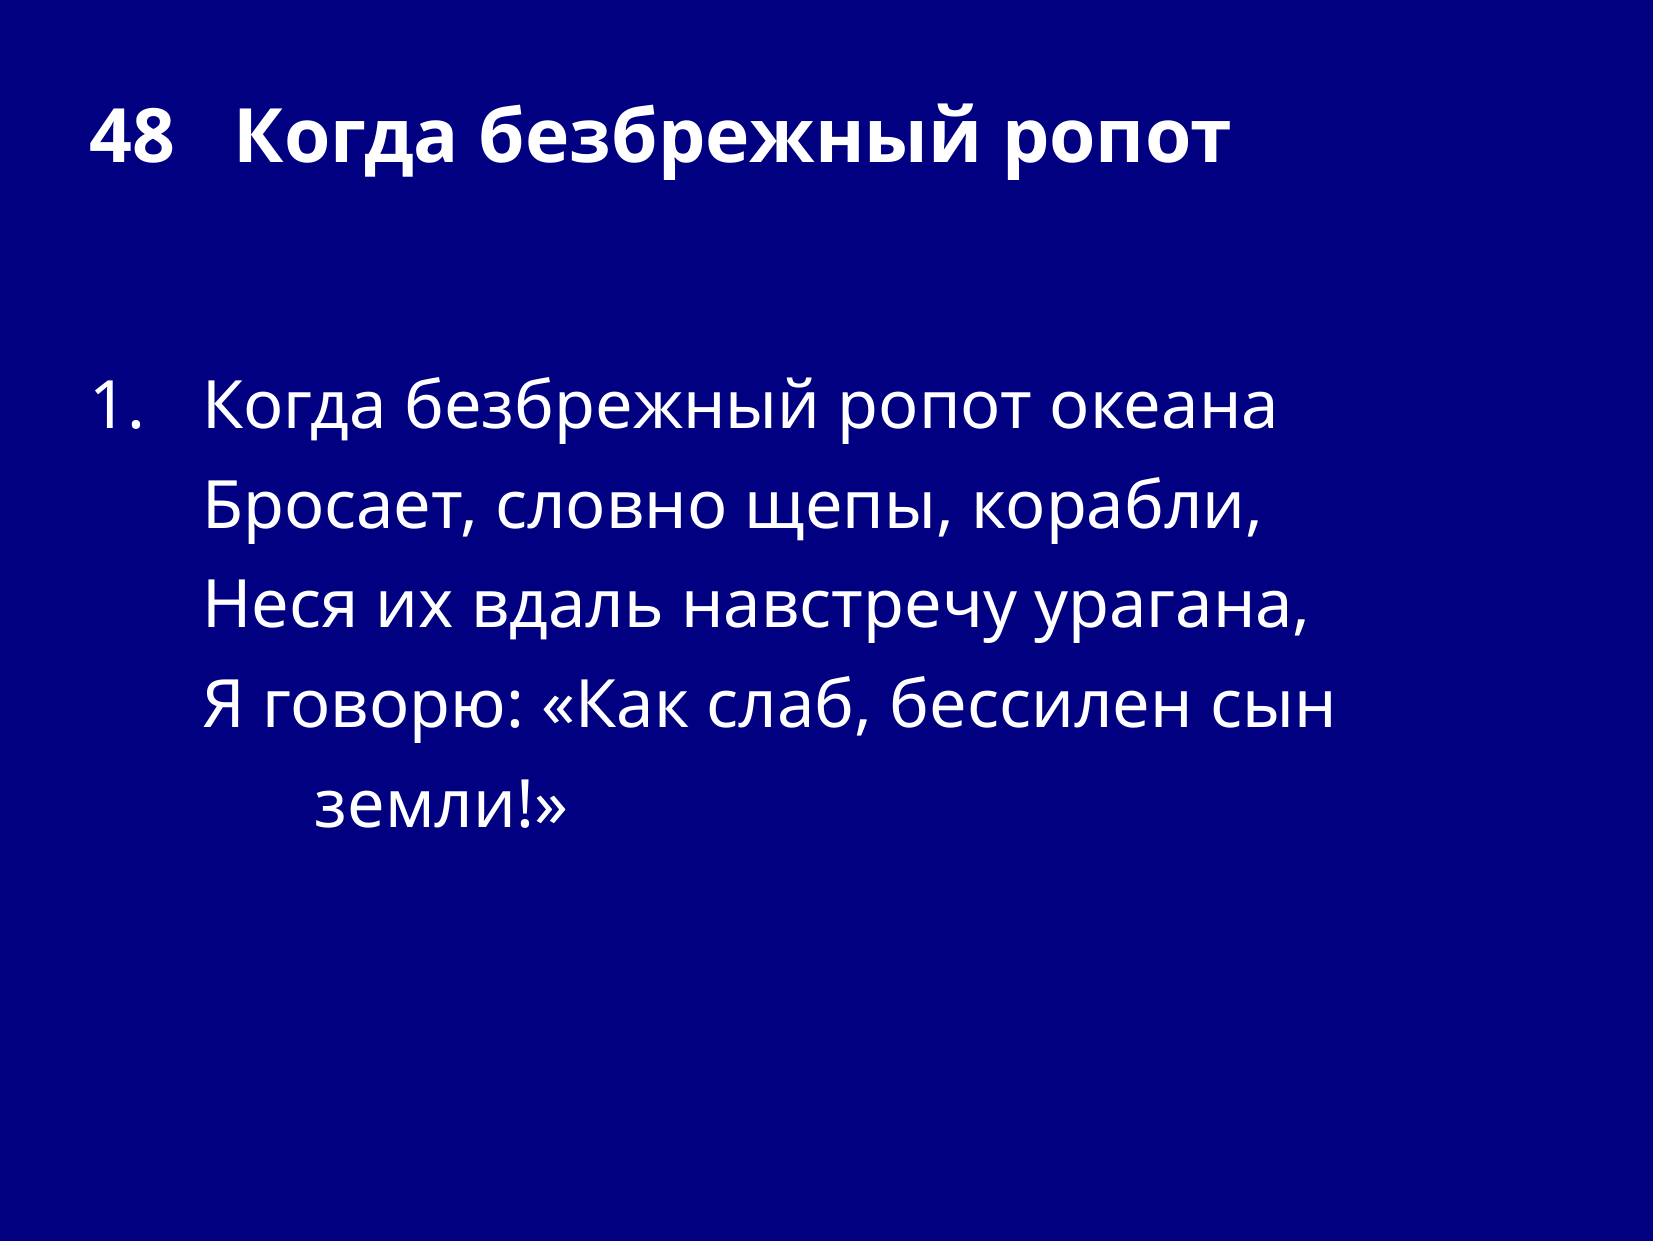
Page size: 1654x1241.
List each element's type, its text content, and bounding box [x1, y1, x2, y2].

text_box 48 Когда безбрежный ропот [75, 75, 1576, 188]
text_box 1. Когда безбрежный ропот океана Бросает, словно щепы, корабли, Неся их вдаль навстречу урагана, Я говорю: «Как слаб, бессилен сын земли!» [75, 188, 1576, 1163]
